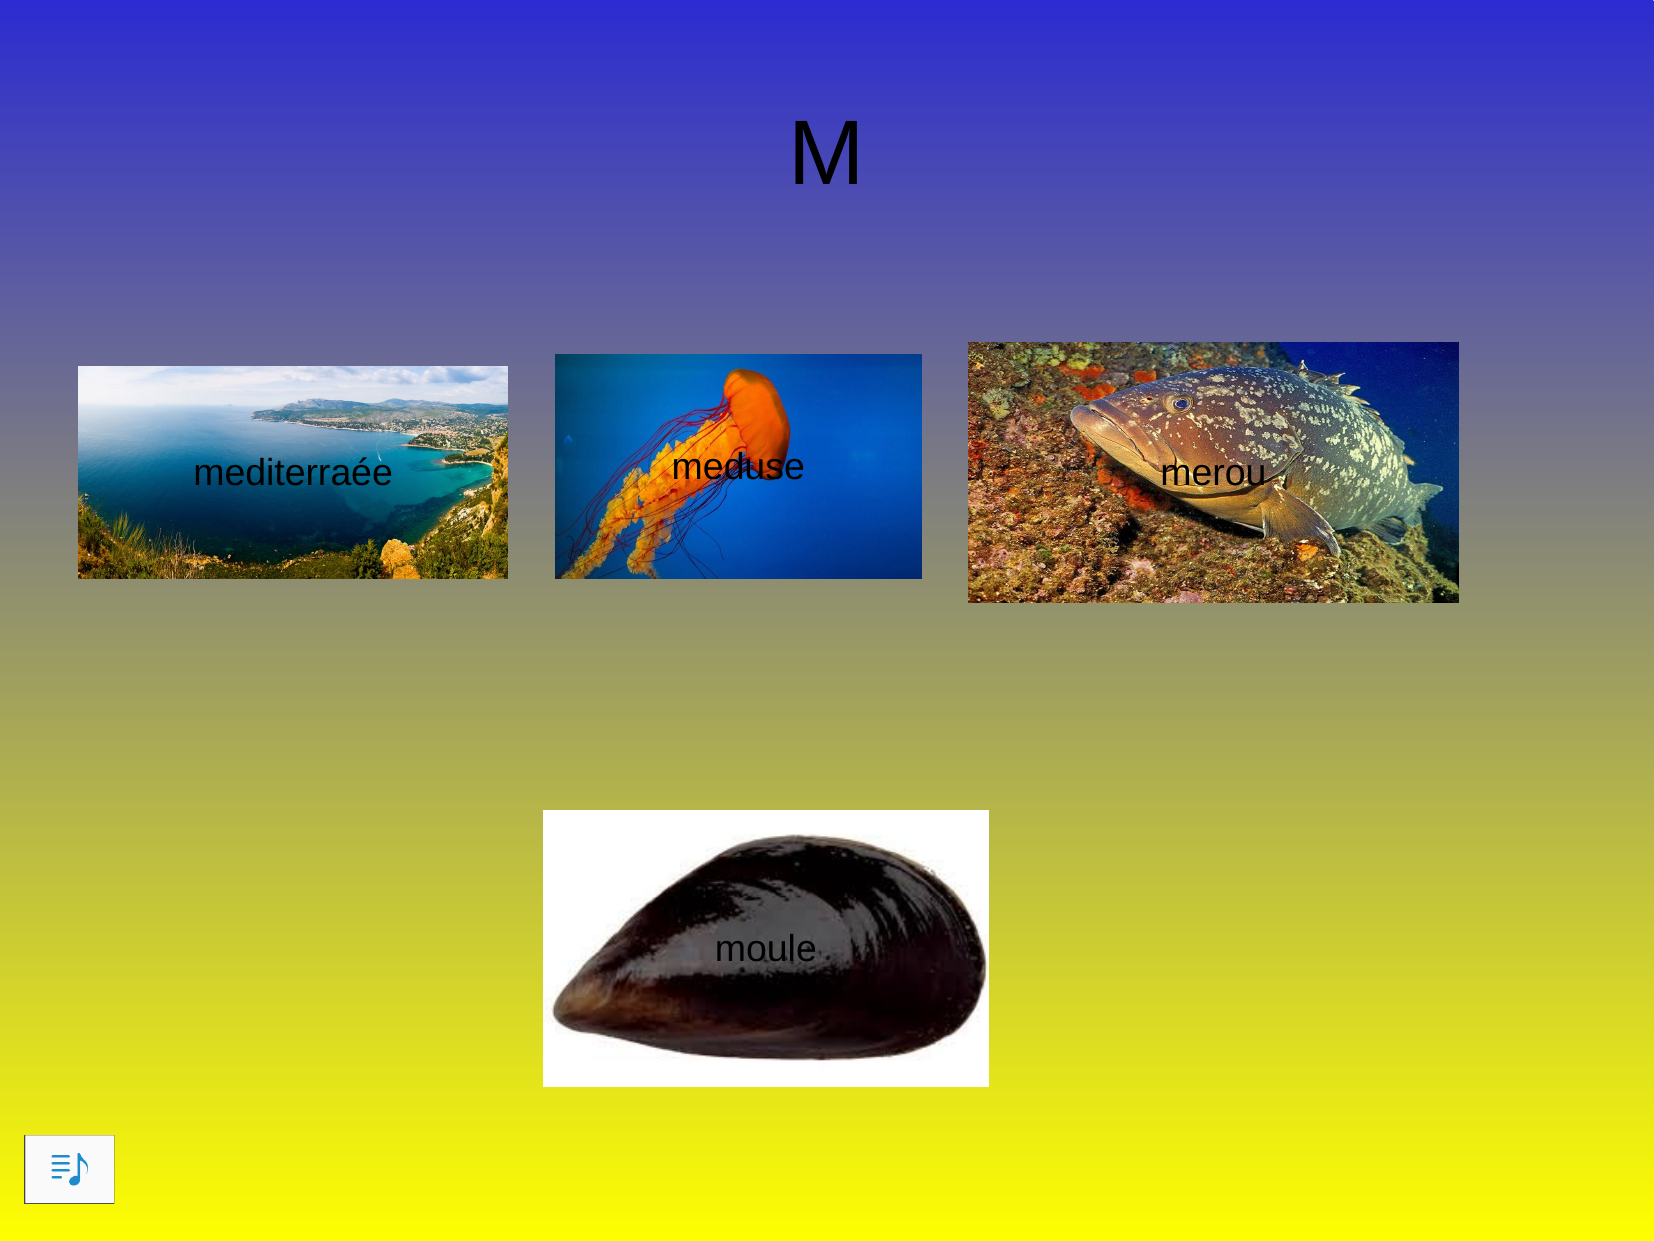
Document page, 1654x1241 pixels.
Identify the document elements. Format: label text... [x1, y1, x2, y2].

picture [968, 342, 1459, 603]
text_box [23, 1133, 115, 1205]
picture [288, 471, 303, 480]
picture [354, 471, 369, 479]
picture [543, 810, 989, 1087]
picture [375, 471, 390, 479]
picture [555, 354, 922, 579]
picture [78, 366, 508, 579]
title M [82, 49, 1571, 257]
